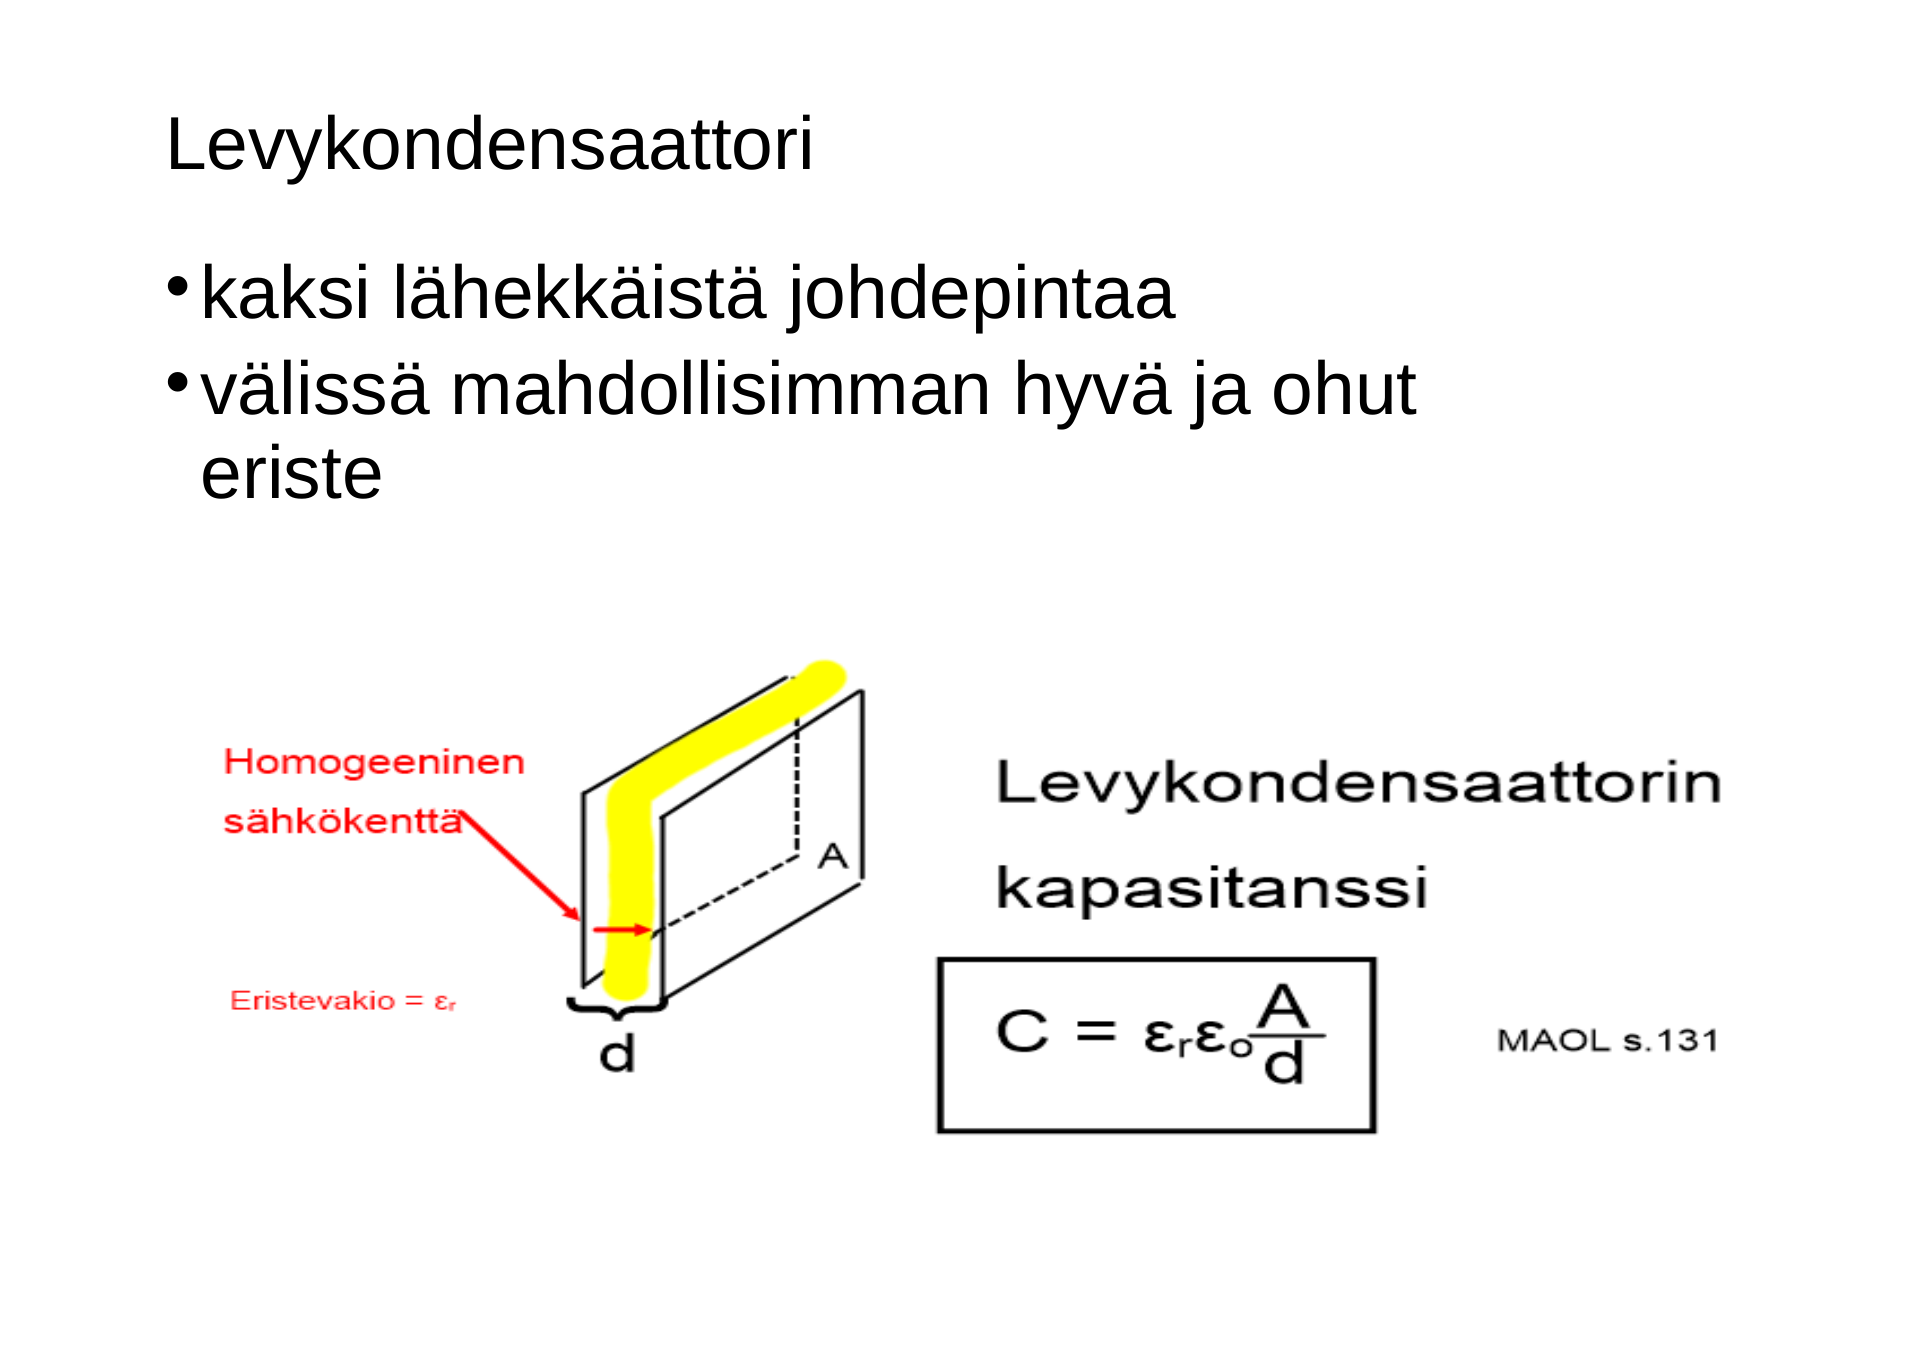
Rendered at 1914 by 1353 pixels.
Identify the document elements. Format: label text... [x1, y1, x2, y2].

picture [107, 589, 1839, 1194]
text_box Levykondensaattori kaksi lähekkäistä johdepintaa välissä mahdollisimman hyvä ja ohut eriste [150, 90, 1613, 589]
